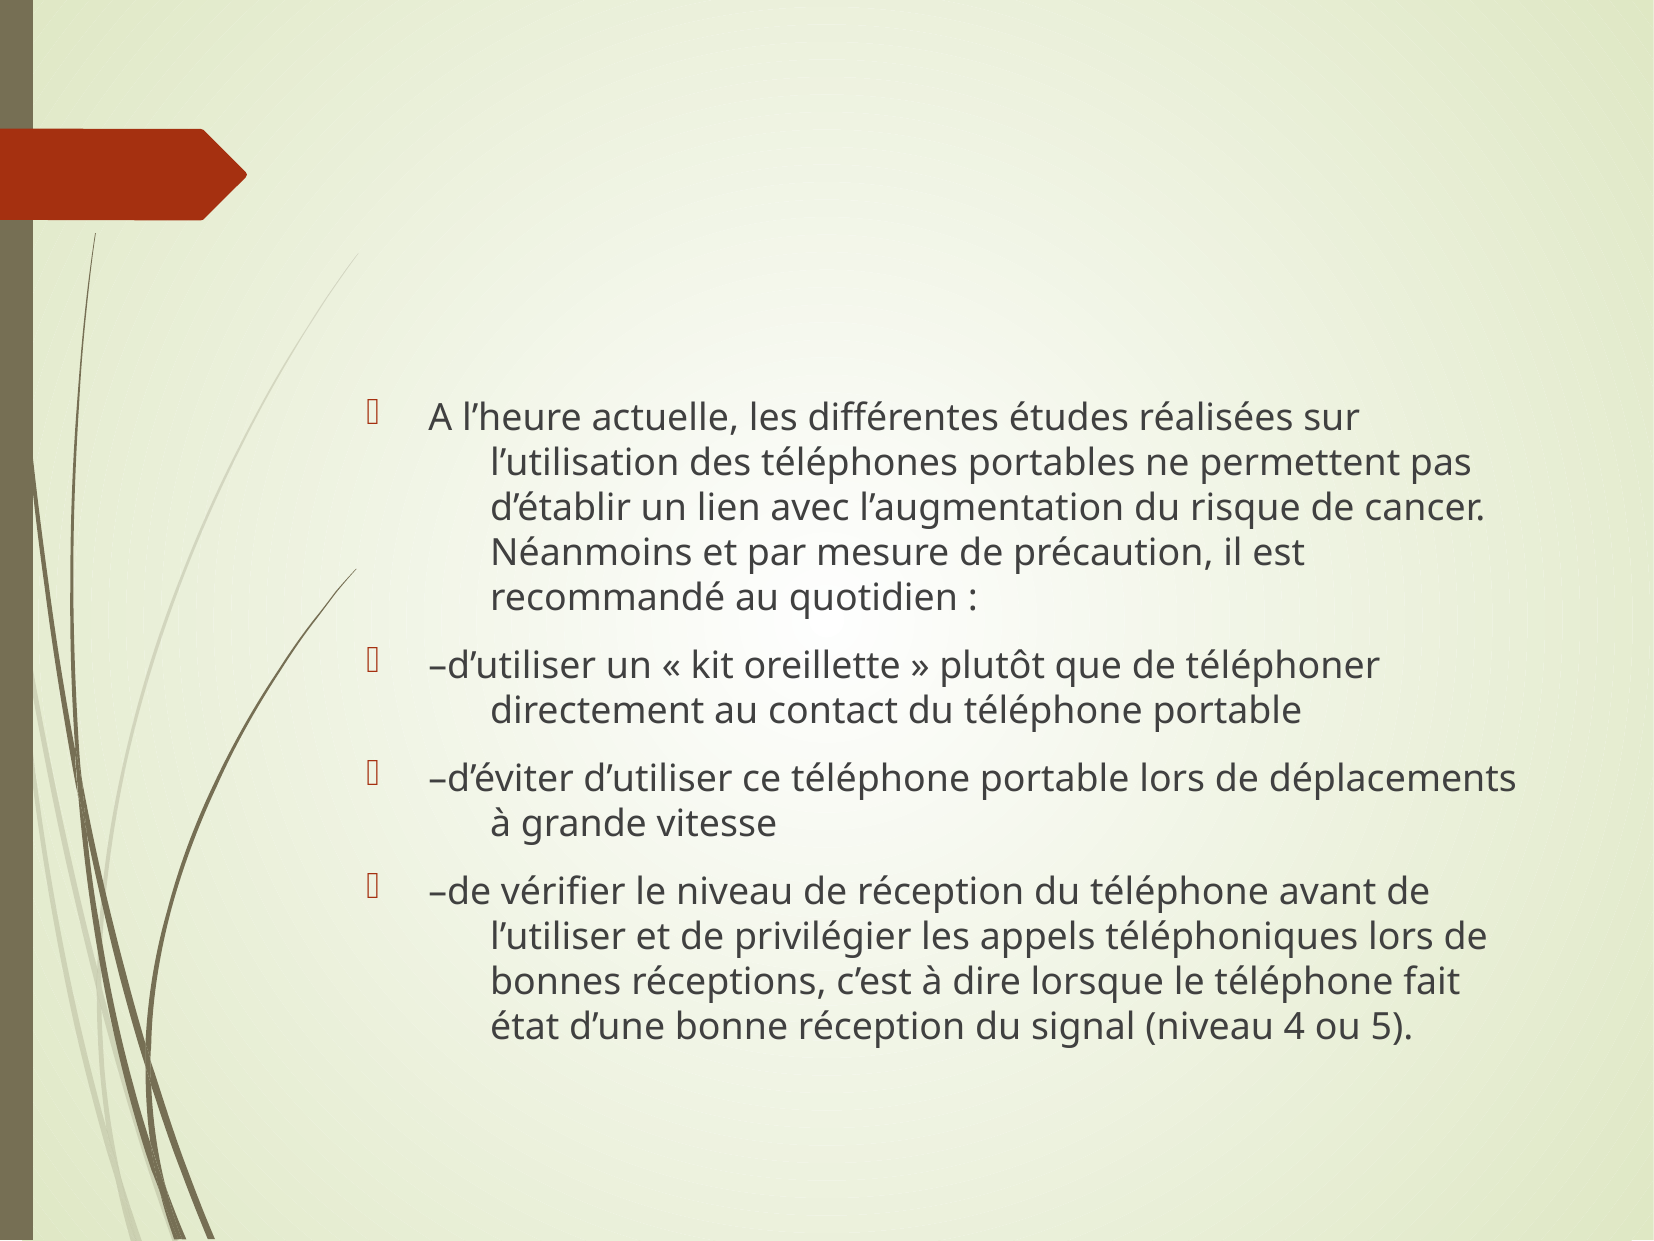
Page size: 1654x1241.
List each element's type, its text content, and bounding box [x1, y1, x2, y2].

list A l’heure actuelle, les différentes études réalisées sur l’utilisation des téléphones portables ne permettent pas d’établir un lien avec l’augmentation du risque de cancer. Néanmoins et par mesure de précaution, il est recommandé au quotidien : –d’utiliser un « kit oreillette » plutôt que de téléphoner directement au contact du téléphone portable –d’éviter d’utiliser ce téléphone portable lors de déplacements à grande vitesse –de vérifier le niveau de réception du téléphone avant de l’utiliser et de privilégier les appels téléphoniques lors de bonnes réceptions, c’est à dire lorsque le téléphone fait état d’une bonne réception du signal (niveau 4 ou 5). [351, 385, 1544, 1069]
